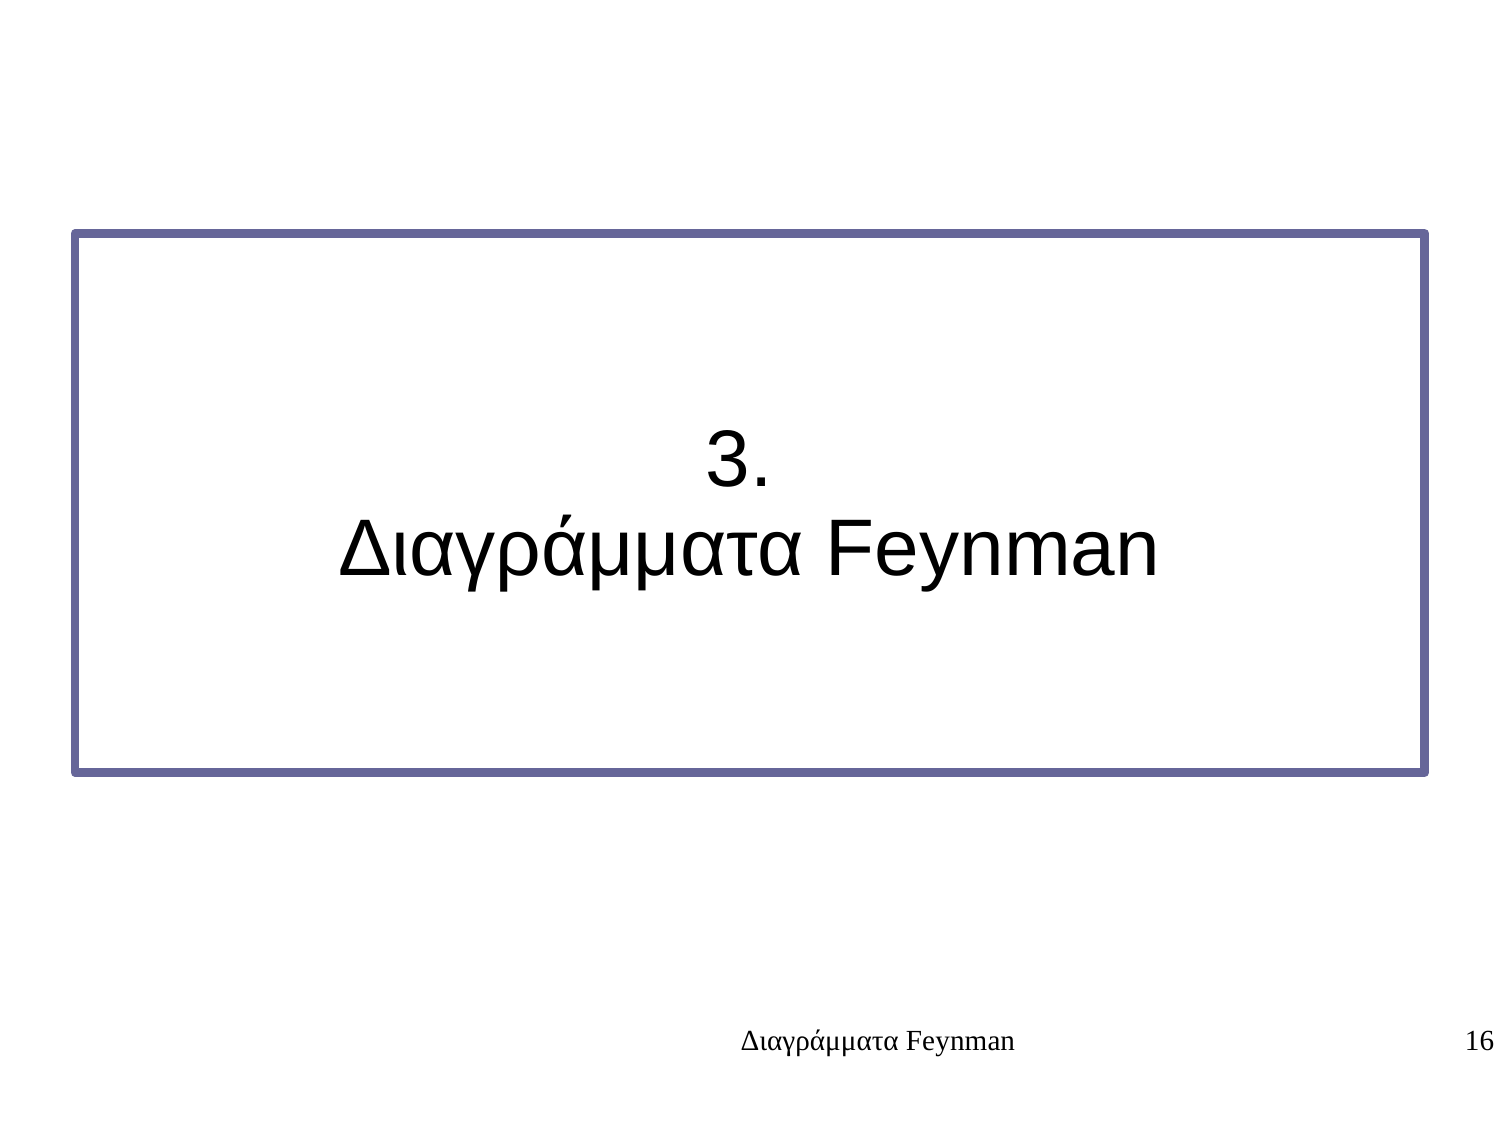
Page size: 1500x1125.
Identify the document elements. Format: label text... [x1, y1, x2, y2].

title 3. Διαγράμματα Feynman [75, 233, 1425, 773]
